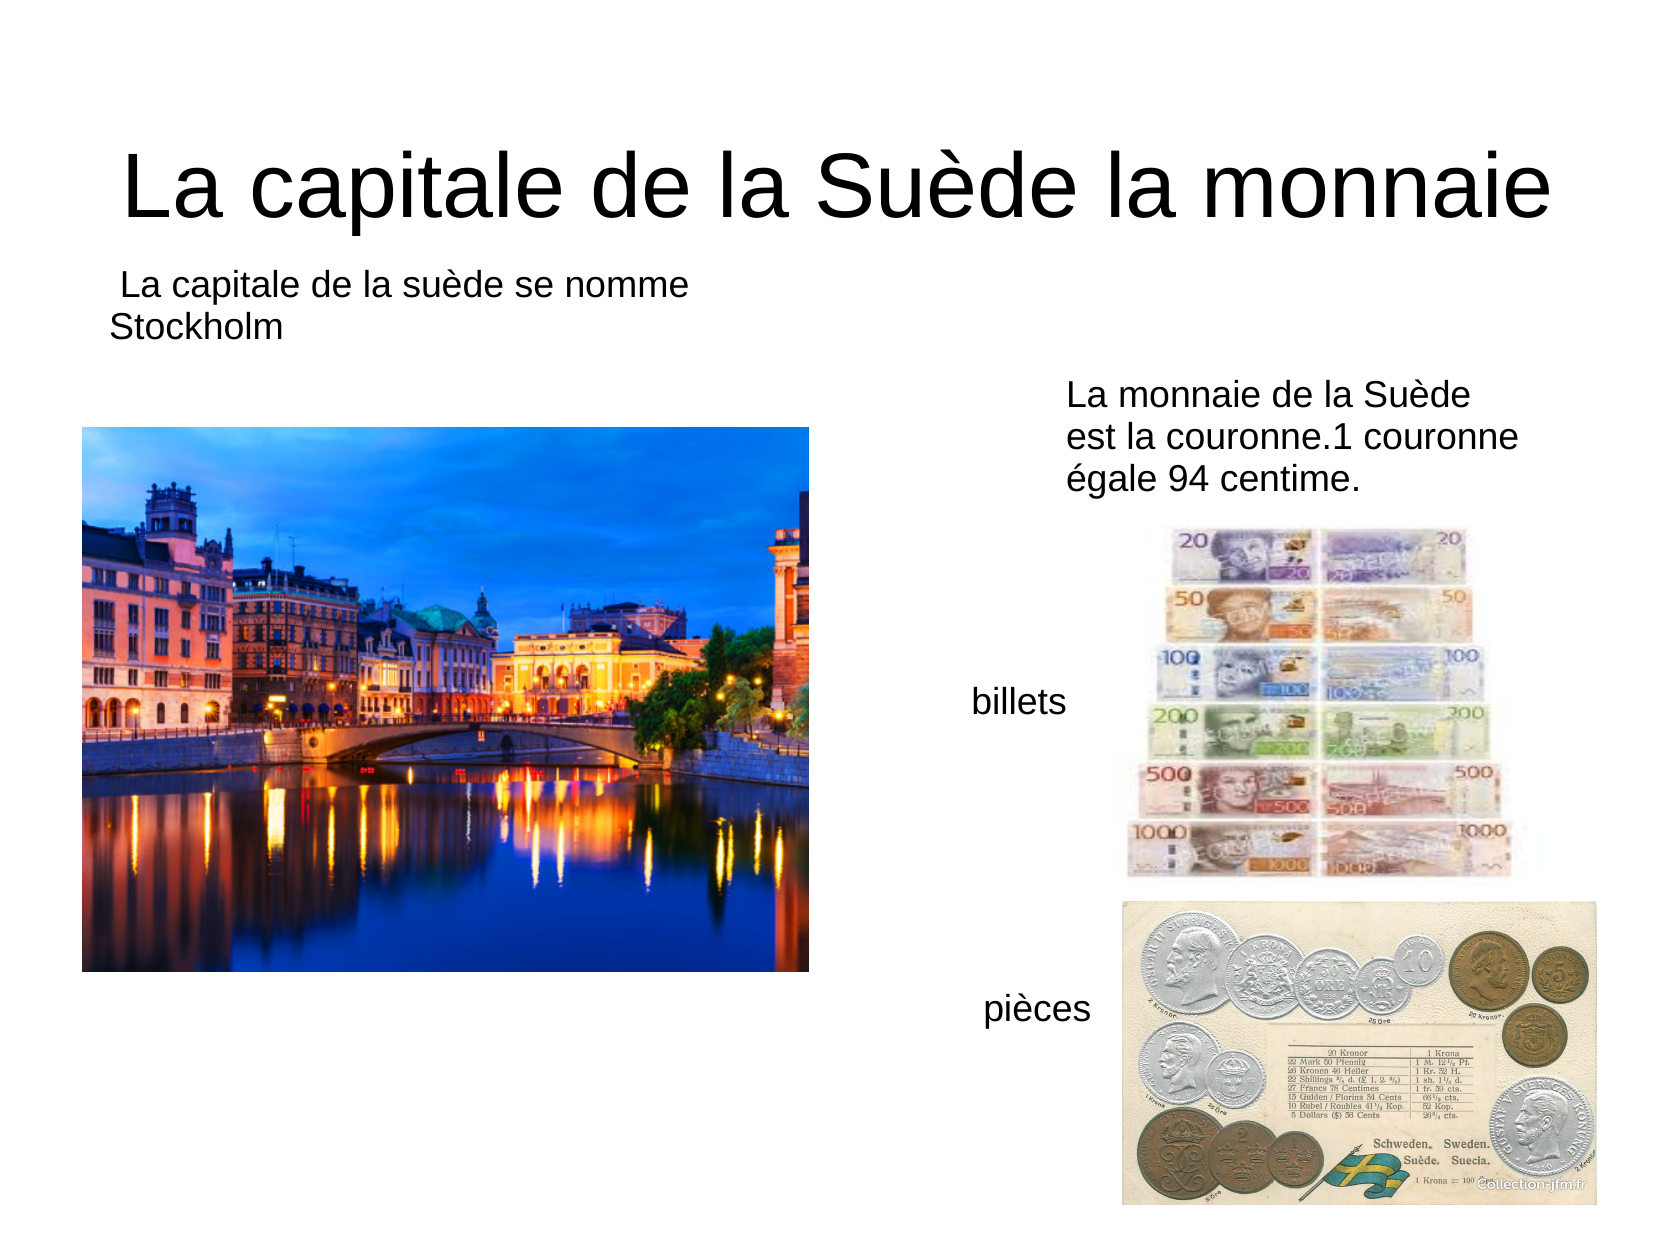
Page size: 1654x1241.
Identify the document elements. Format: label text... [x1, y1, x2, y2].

picture [82, 427, 809, 972]
text_box pièces [968, 980, 1107, 1038]
picture [1122, 901, 1597, 1205]
picture [1110, 526, 1607, 886]
text_box La monnaie de la Suède est la couronne.1 couronne égale 94 centime. [1051, 366, 1545, 508]
text_box La capitale de la suède se nomme Stockholm [94, 290, 756, 440]
title La capitale de la Suède la monnaie [94, 82, 1583, 290]
text_box billets [956, 673, 1082, 731]
